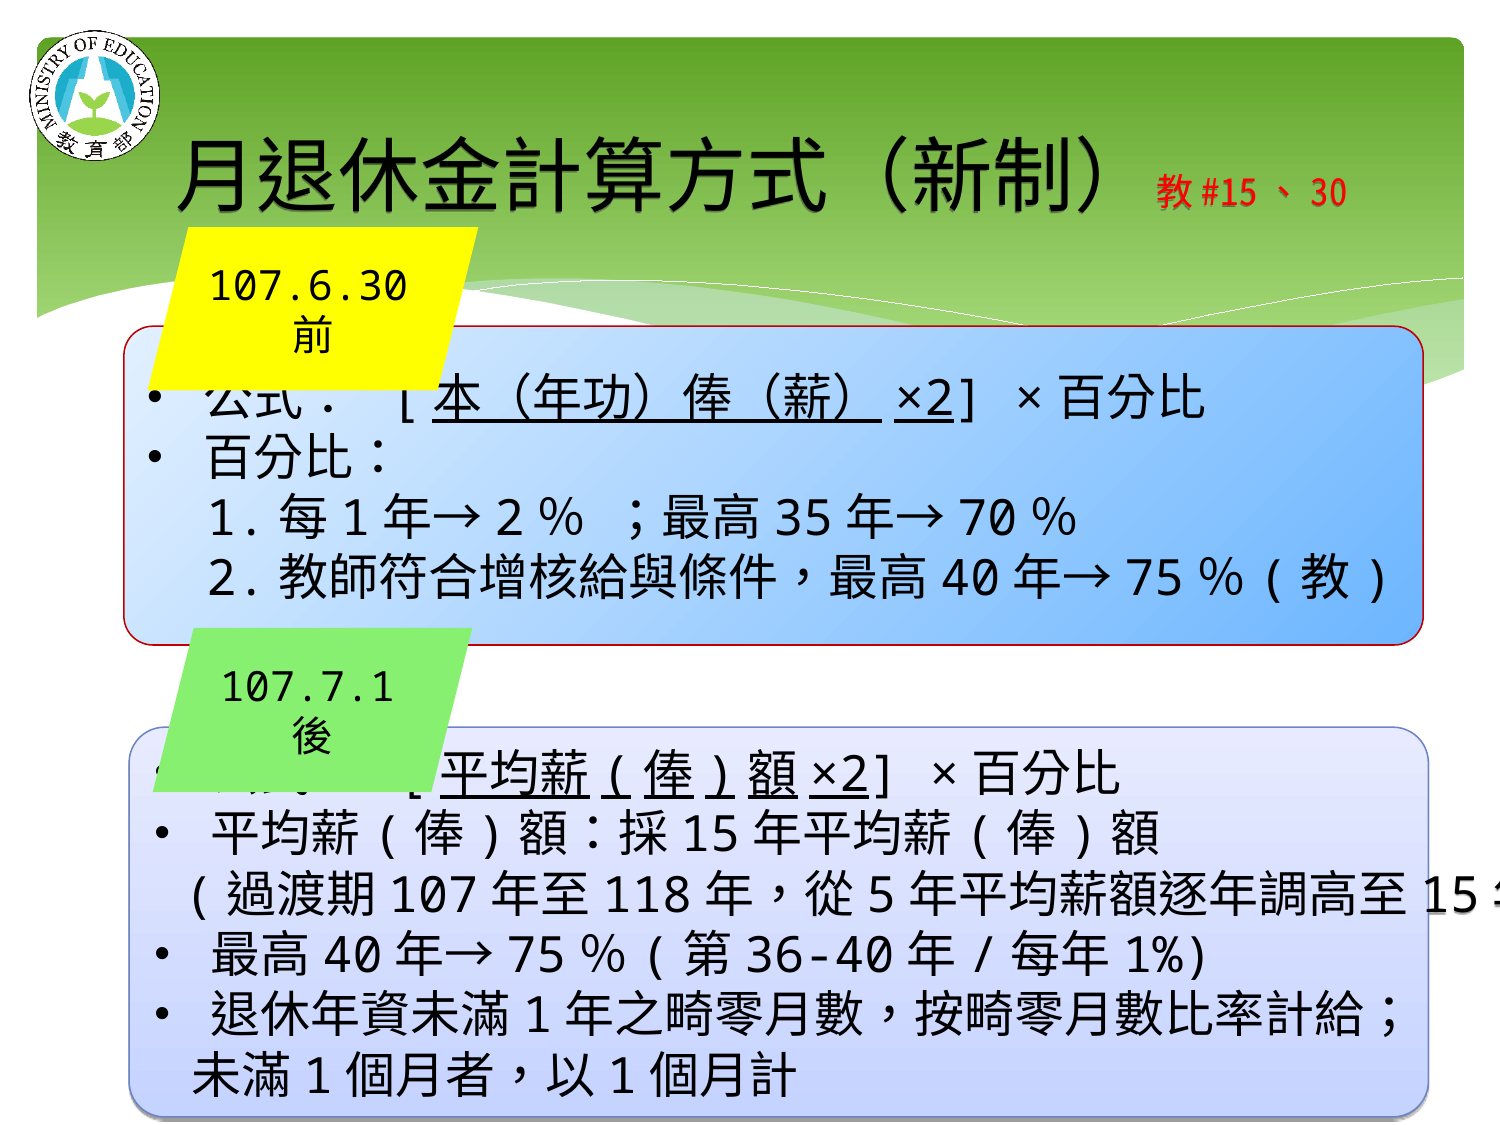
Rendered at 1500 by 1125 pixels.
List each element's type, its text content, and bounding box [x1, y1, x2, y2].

text_box 公式： [平均薪(俸)額×2] ×百分比 平均薪(俸)額：採15年平均薪(俸)額 (過渡期107年至118年，從5年平均薪額逐年調高至15年) 最高40年→75％(第36-40年/每年1%) 退休年資未滿1年之畸零月數，按畸零月數比率計給； 未滿1個月者，以1個月計 [129, 727, 1429, 1117]
title 月退休金計算方式（新制）教#15、30 [93, 101, 1430, 245]
picture [29, 30, 160, 161]
text_box 公式： [本（年功）俸（薪）×2] ×百分比 百分比： 1.每1年→2％ ；最高35年→70％ 2.教師符合增核給與條件，最高40年→75％(教) [123, 326, 1424, 646]
text_box 107.7.1後 [152, 627, 473, 793]
text_box 107.6.30前 [147, 227, 479, 391]
